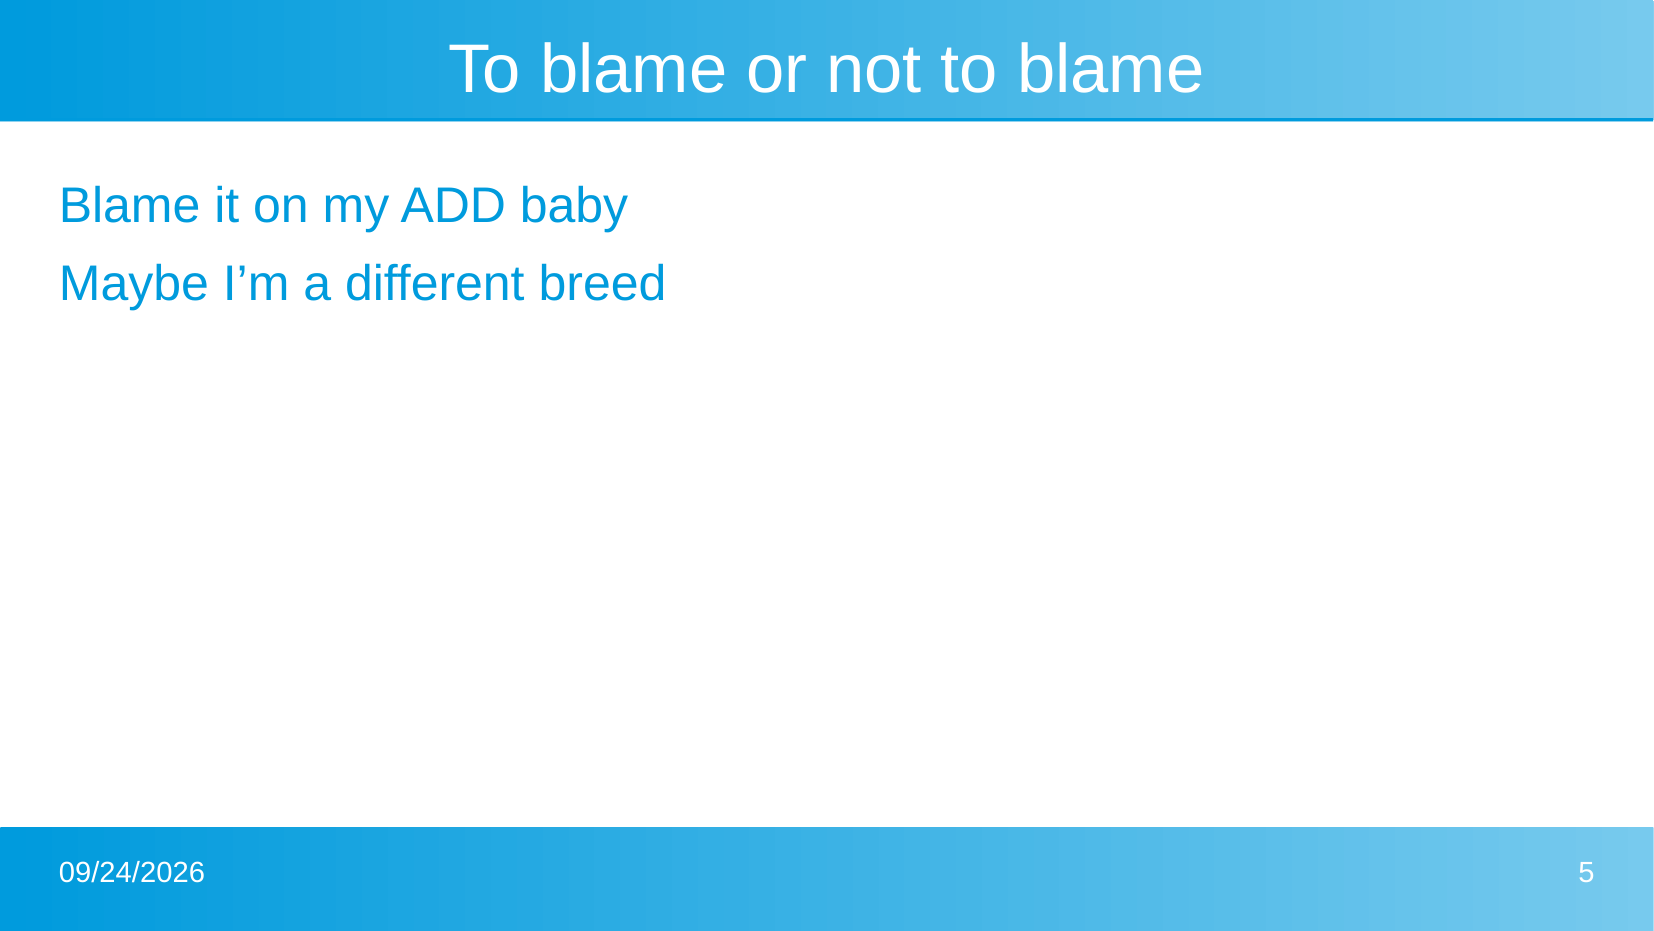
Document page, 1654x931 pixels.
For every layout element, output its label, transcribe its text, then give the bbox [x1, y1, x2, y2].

list Blame it on my ADD baby Maybe I’m a different breed [59, 177, 1595, 768]
title To blame or not to blame [59, 29, 1595, 108]
